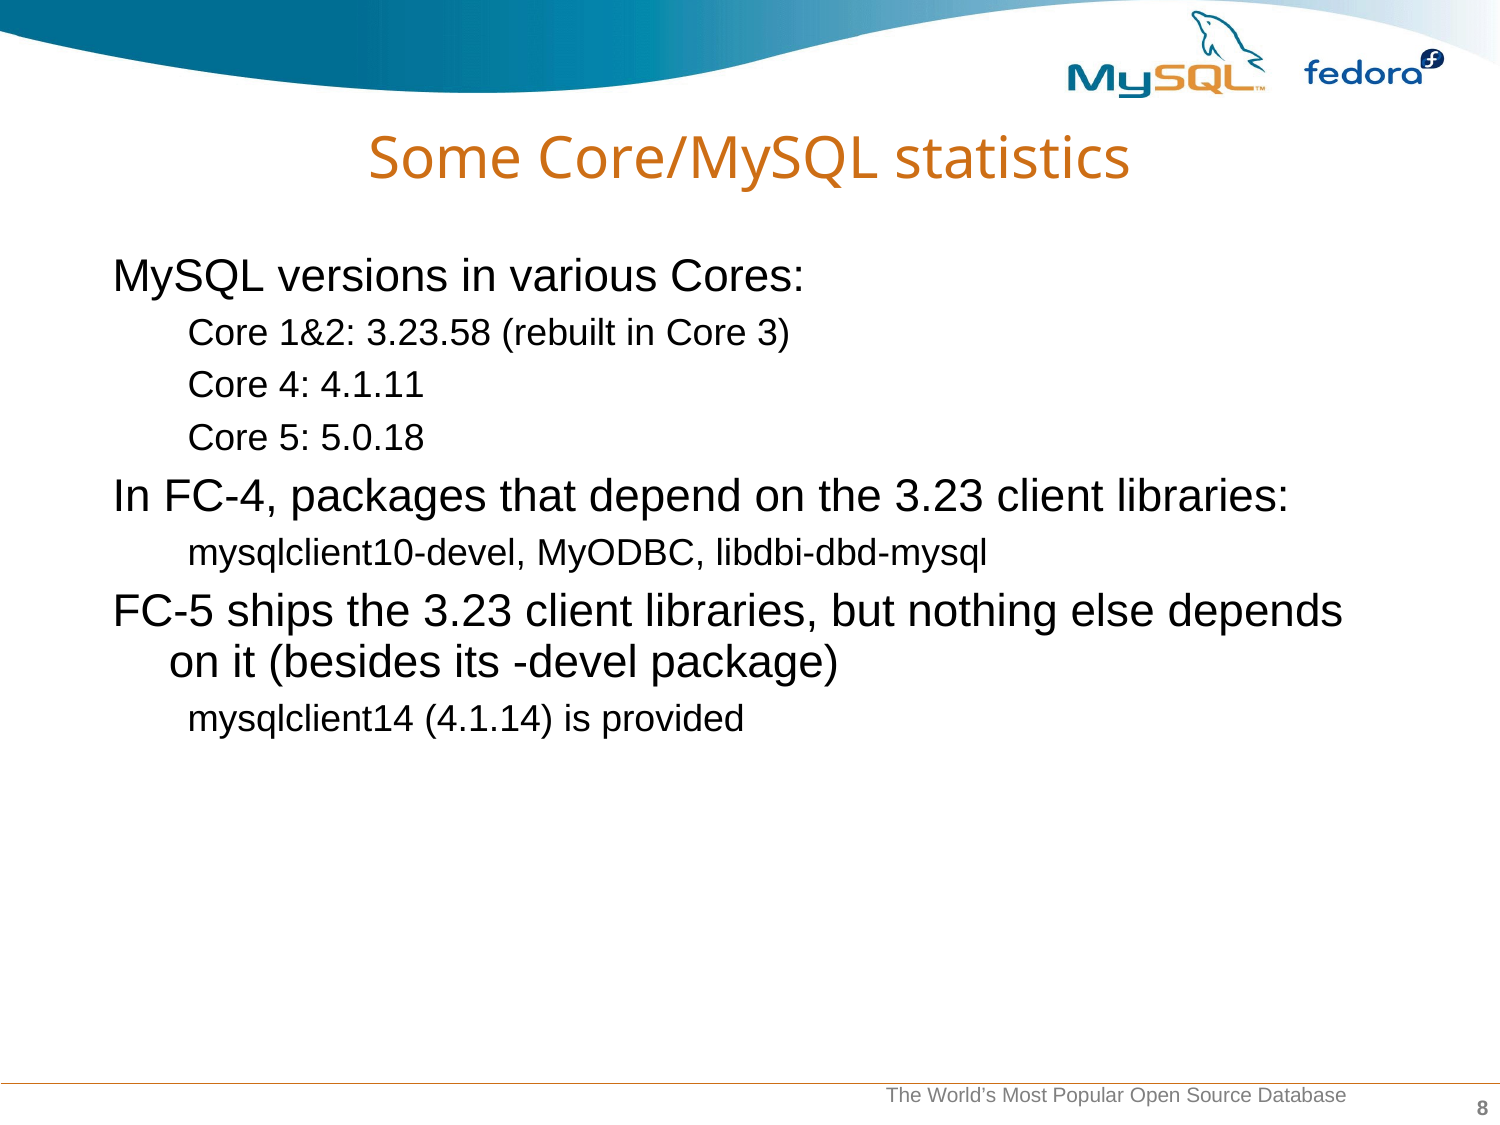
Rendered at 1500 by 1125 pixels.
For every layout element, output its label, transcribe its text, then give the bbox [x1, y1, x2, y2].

title Some Core/MySQL statistics [0, 87, 1500, 226]
picture [1098, 71, 1107, 87]
list MySQL versions in various Cores: Core 1&2: 3.23.58 (rebuilt in Core 3) Core 4: 4.1.11 Core 5: 5.0.18 In FC-4, packages that depend on the 3.23 client libraries: mysqlclient10-devel, MyODBC, libdbi-dbd-mysql FC-5 ships the 3.23 client libraries, but nothing else depends on it (besides its -devel package) mysqlclient14 (4.1.14) is provided [112, 249, 1388, 1113]
picture [1075, 71, 1085, 87]
picture [0, 31, 326, 87]
picture [613, 0, 1500, 87]
